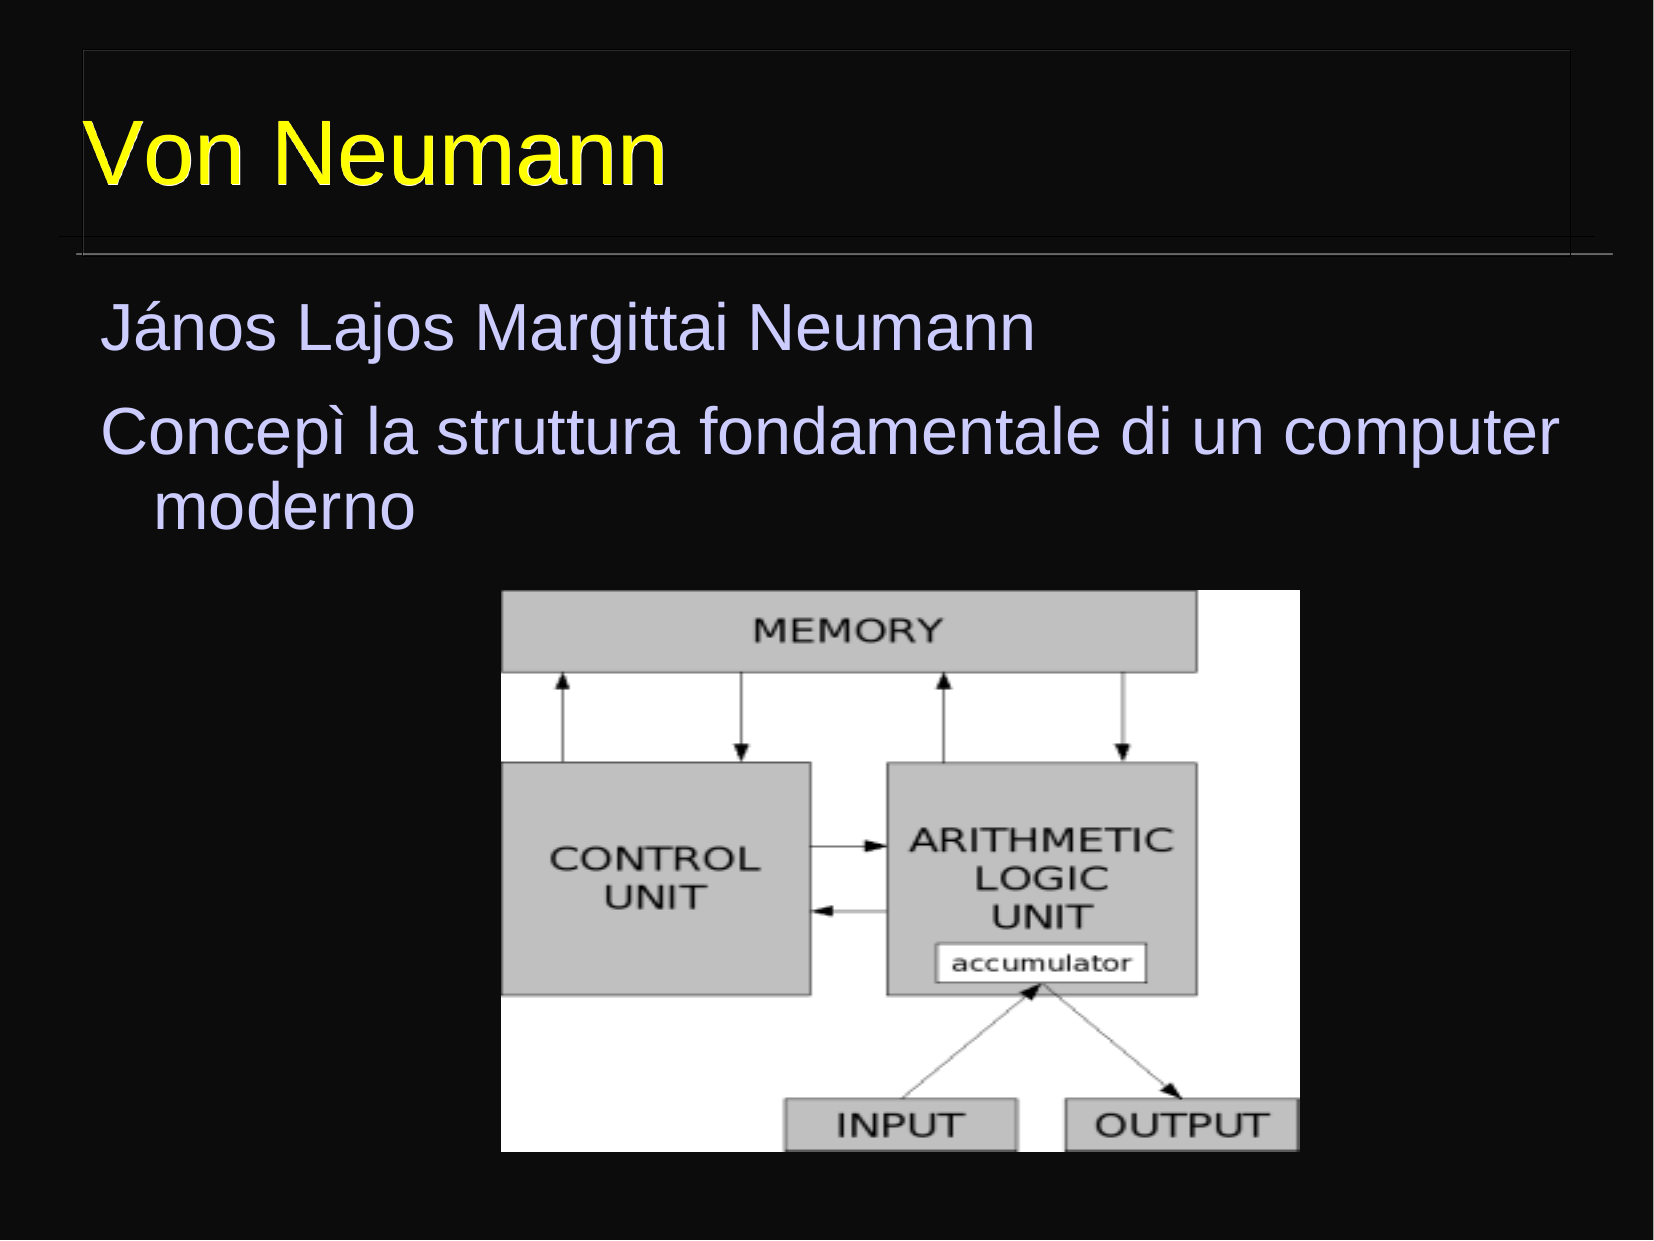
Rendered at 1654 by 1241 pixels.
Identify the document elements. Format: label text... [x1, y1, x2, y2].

list János Lajos Margittai Neumann Concepì la struttura fondamentale di un computer moderno [82, 290, 1571, 1109]
title Von Neumann [82, 49, 1571, 257]
picture [501, 590, 1300, 1152]
